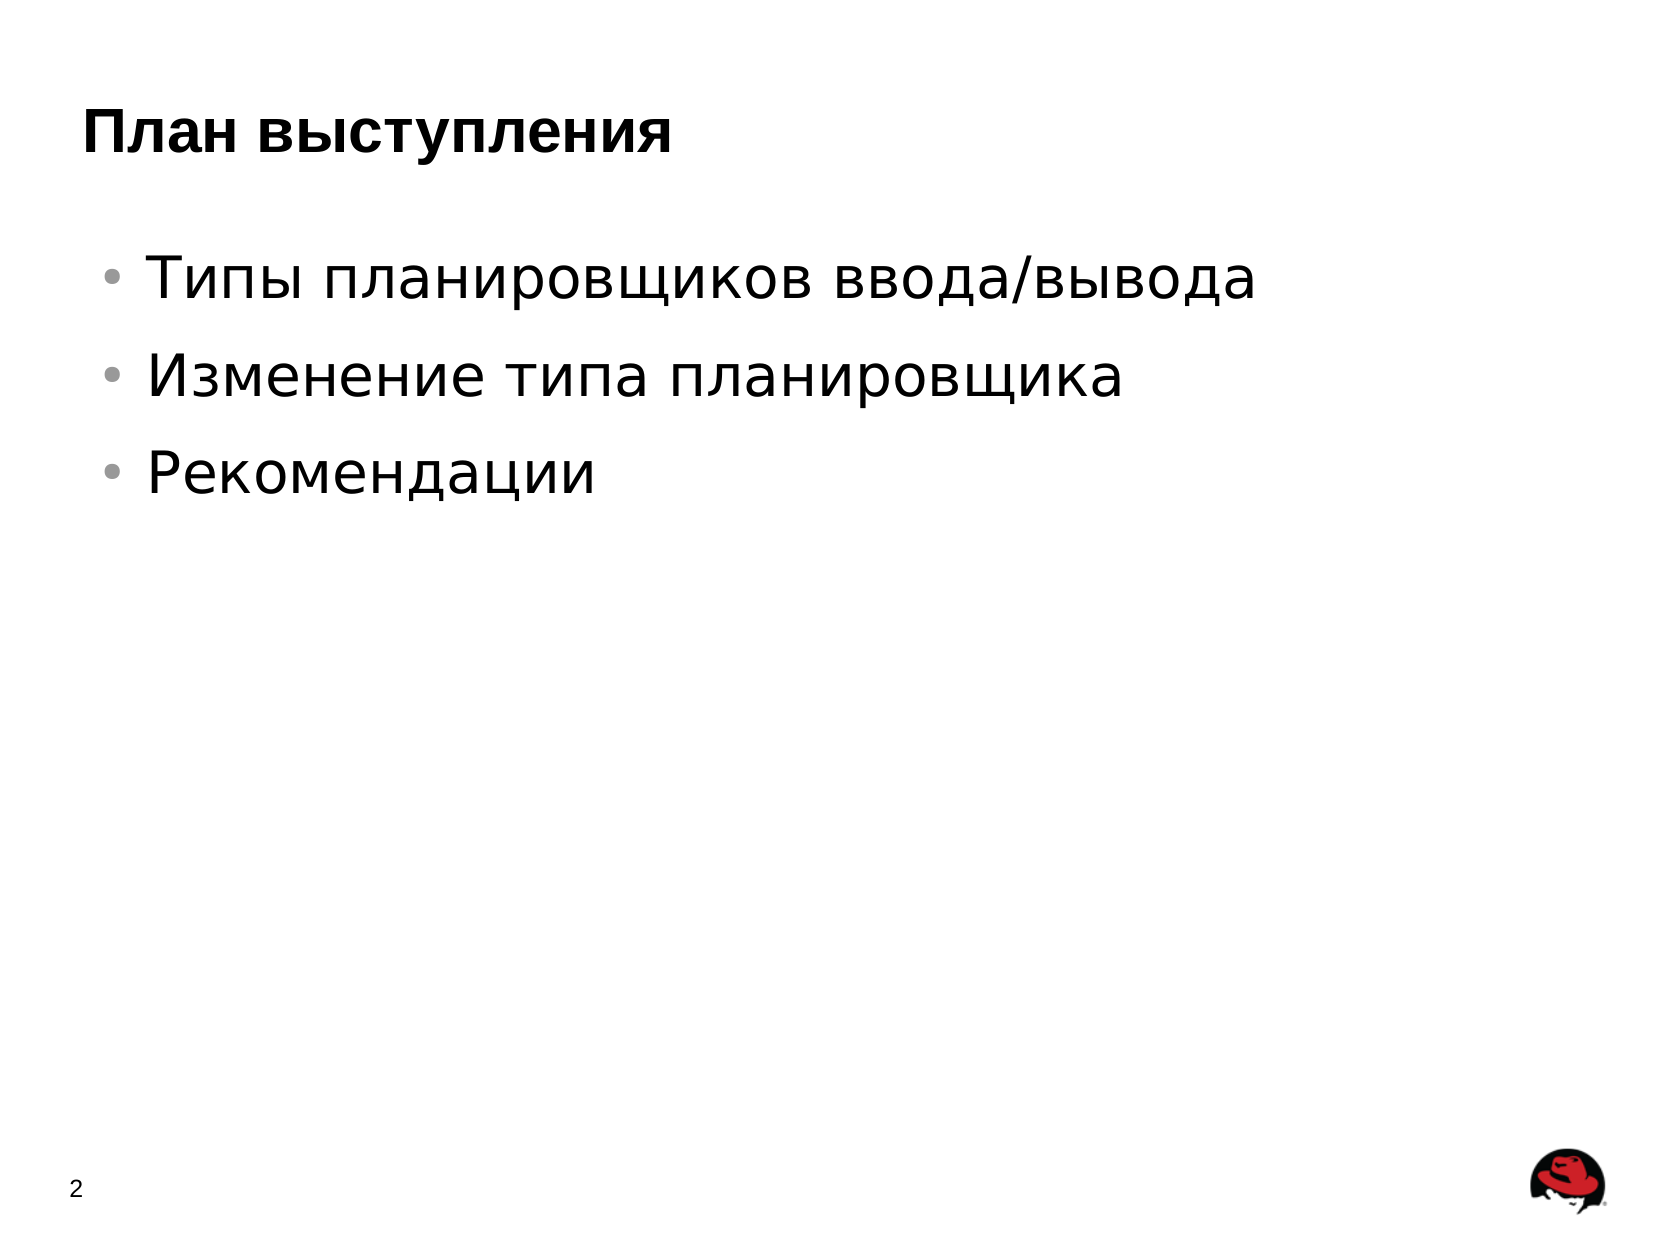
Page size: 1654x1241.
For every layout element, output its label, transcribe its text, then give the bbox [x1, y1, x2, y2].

title План выступления [82, 37, 1571, 226]
picture [1529, 1146, 1613, 1224]
list Типы планировщиков ввода/вывода Изменение типа планировщика Рекомендации [86, 244, 1576, 1039]
